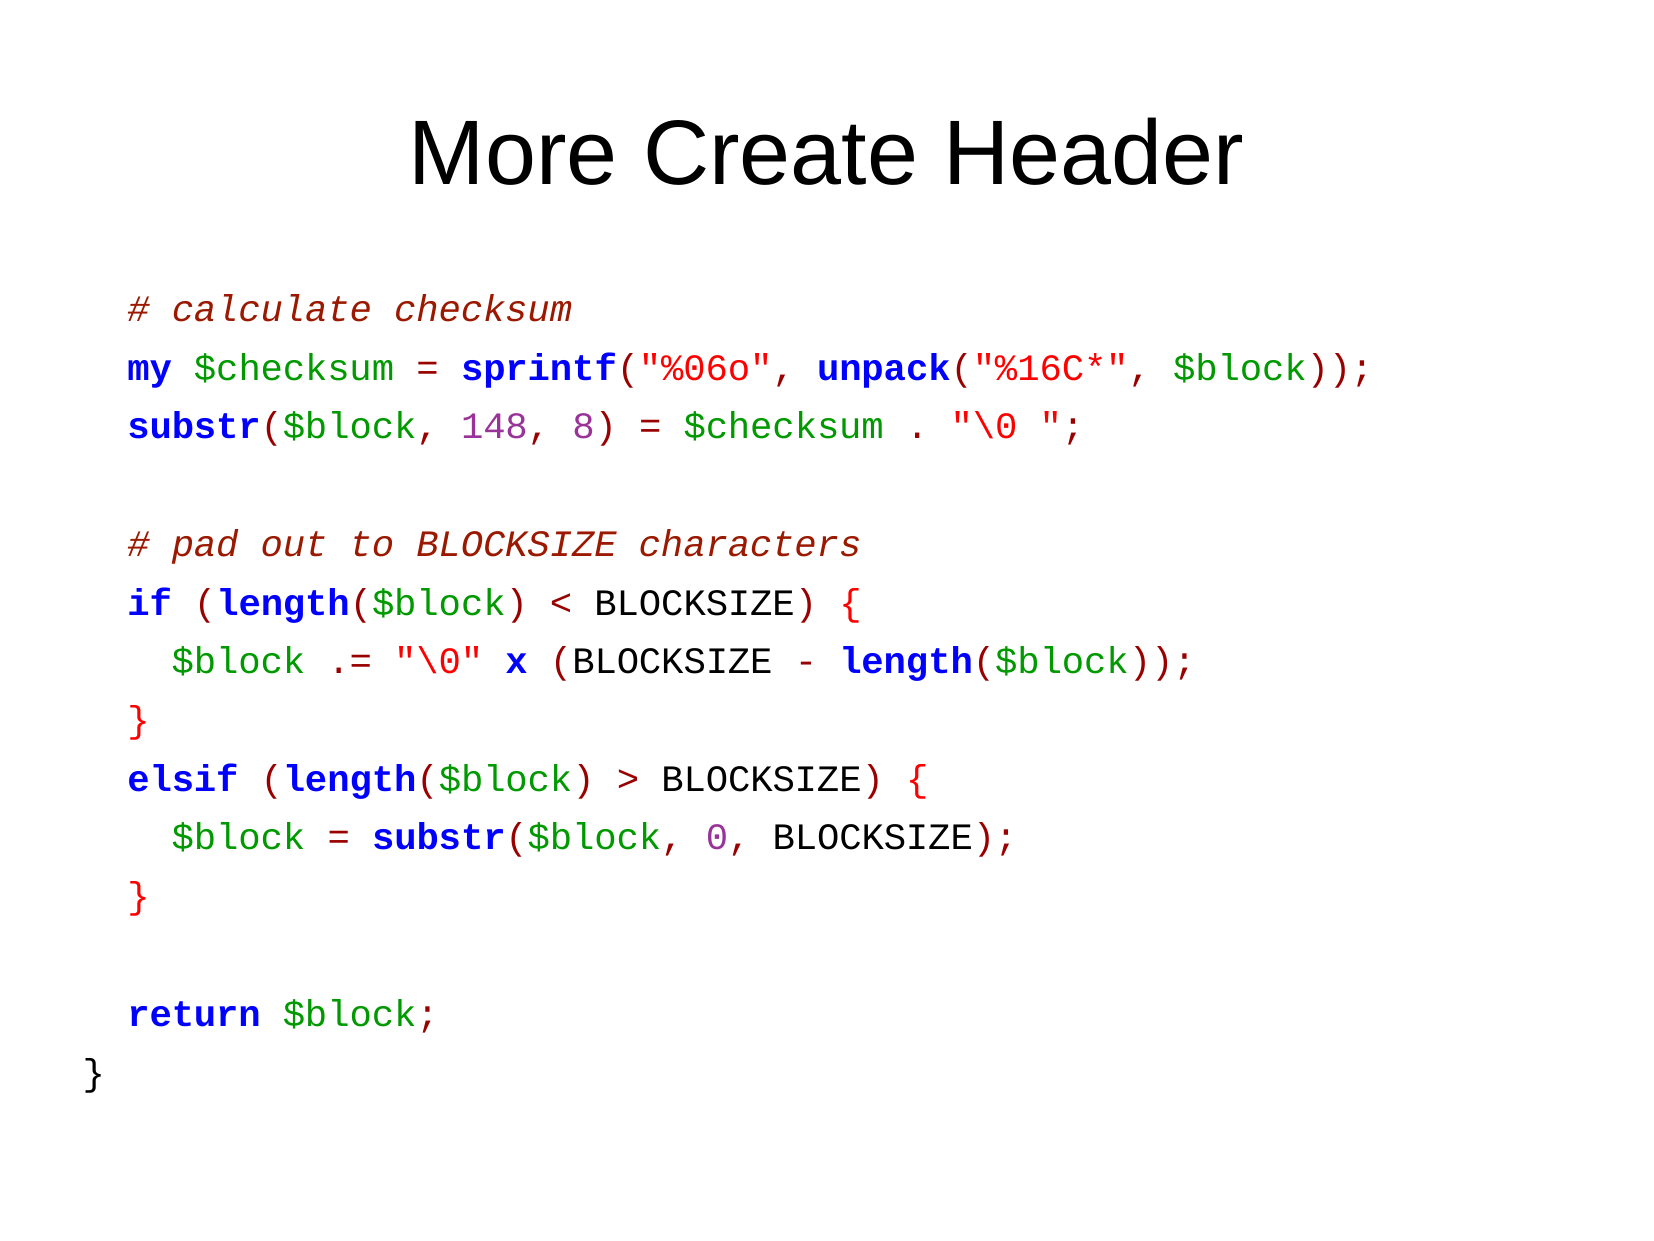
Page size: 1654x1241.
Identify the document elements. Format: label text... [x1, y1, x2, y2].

title More Create Header [82, 49, 1571, 257]
list # calculate checksum my $checksum = sprintf("%06o", unpack("%16C*", $block)); substr($block, 148, 8) = $checksum . "\0 "; # pad out to BLOCKSIZE characters if (length($block) < BLOCKSIZE) { $block .= "\0" x (BLOCKSIZE - length($block)); } elsif (length($block) > BLOCKSIZE) { $block = substr($block, 0, BLOCKSIZE); } return $block; } [82, 290, 1571, 1109]
